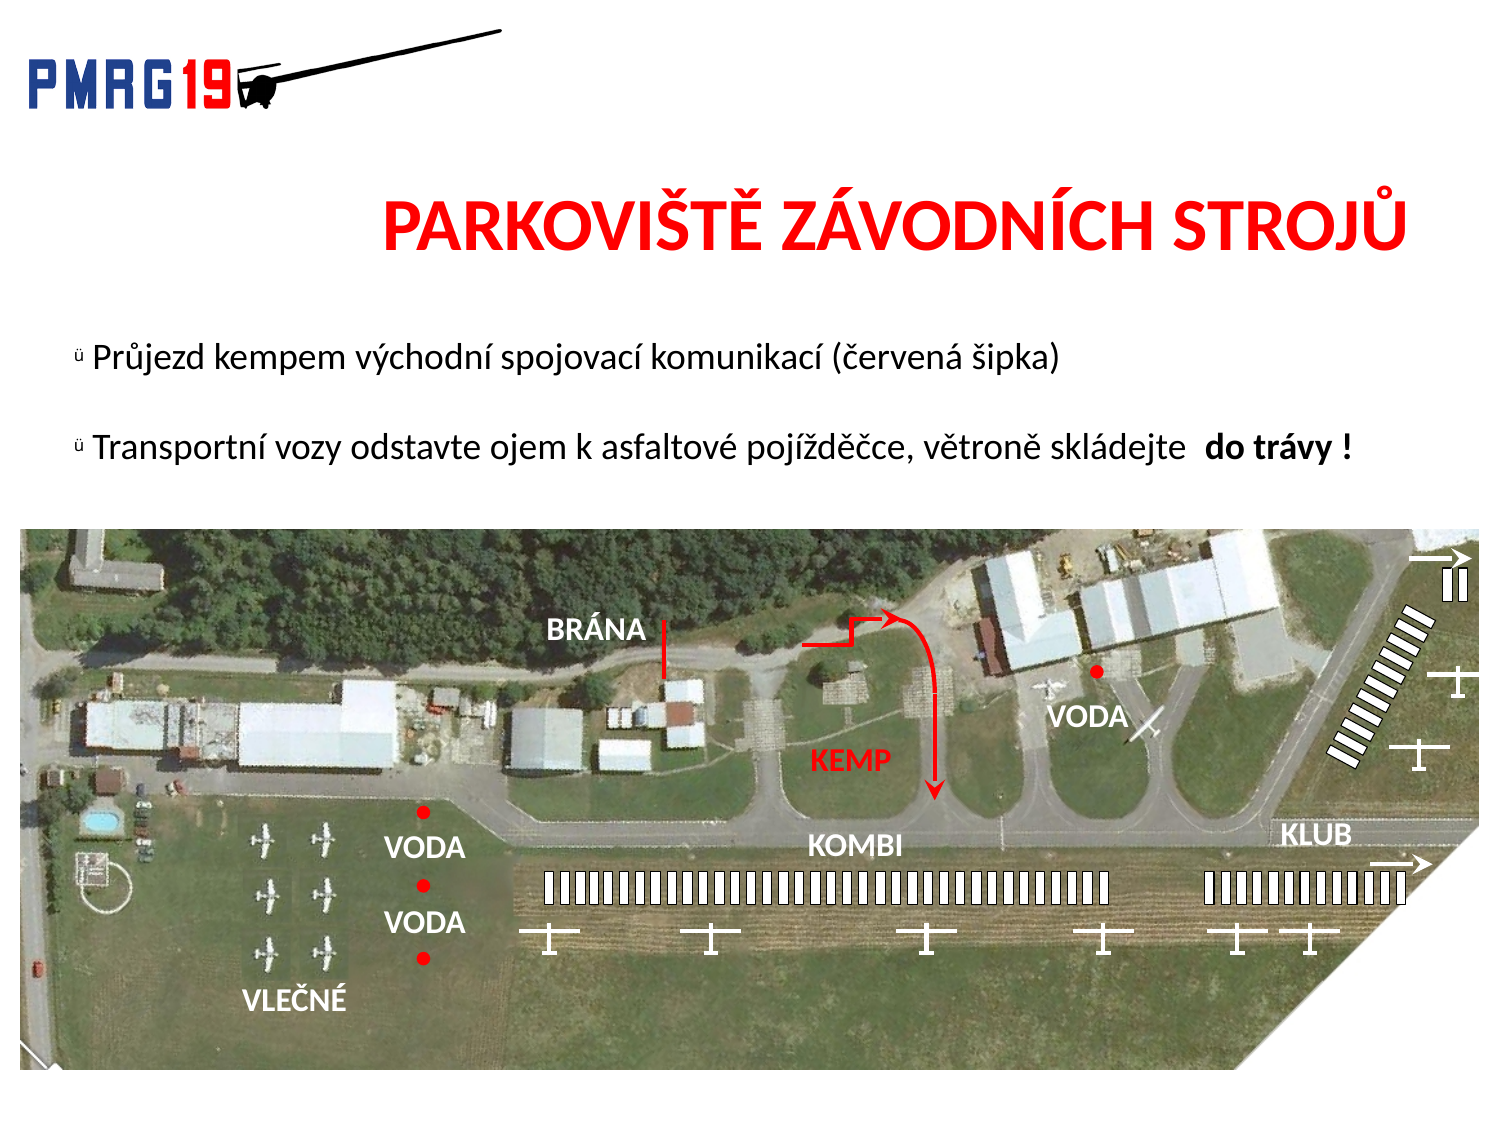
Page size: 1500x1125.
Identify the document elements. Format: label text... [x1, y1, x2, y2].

text_box [1252, 871, 1262, 905]
text_box KEMP [795, 731, 935, 787]
text_box [762, 871, 772, 905]
text_box [1332, 871, 1342, 905]
text_box [1268, 871, 1279, 905]
text_box [778, 871, 789, 905]
text_box [907, 872, 918, 905]
text_box [1333, 731, 1368, 756]
text_box [987, 871, 997, 905]
text_box [1356, 688, 1391, 713]
title PARKOVIŠTĚ ZÁVODNÍCH STROJŮ [75, 21, 1425, 149]
text_box [810, 872, 821, 905]
text_box [650, 871, 661, 905]
text_box [858, 872, 868, 905]
text_box [1347, 871, 1357, 905]
text_box [603, 871, 613, 905]
text_box [560, 871, 570, 905]
text_box [1051, 871, 1061, 905]
text_box [1364, 871, 1374, 905]
picture [29, 29, 502, 109]
text_box [1326, 744, 1360, 770]
text_box [875, 872, 886, 905]
text_box [714, 871, 725, 905]
text_box [698, 871, 708, 905]
text_box [842, 872, 852, 905]
text_box [826, 872, 836, 905]
text_box [1379, 646, 1414, 671]
text_box VODA [369, 817, 500, 874]
text_box [1394, 618, 1429, 643]
text_box [1386, 632, 1421, 657]
text_box [667, 871, 677, 905]
text_box [635, 871, 645, 905]
text_box [971, 871, 982, 905]
text_box [1371, 660, 1406, 685]
text_box [1221, 871, 1231, 905]
text_box [923, 871, 933, 905]
text_box [1003, 871, 1014, 905]
text_box [1204, 871, 1214, 905]
text_box [682, 871, 693, 905]
text_box [746, 871, 756, 905]
text_box [1299, 871, 1310, 905]
text_box [1092, 667, 1102, 677]
text_box KLUB [1265, 804, 1405, 860]
text_box VODA [1031, 686, 1162, 742]
text_box VLEČNÉ [227, 970, 366, 1026]
text_box Průjezd kempem východní spojovací komunikací (červená šipka) Transportní vozy odstavte ojem k asfaltové pojížděčce, větroně skládejte do trávy ! [58, 324, 1414, 365]
text_box [1458, 567, 1468, 602]
text_box [730, 871, 740, 905]
text_box [1396, 871, 1406, 905]
text_box BRÁNA [531, 599, 671, 656]
text_box [1363, 674, 1398, 699]
text_box [544, 871, 554, 905]
text_box [1316, 871, 1326, 905]
text_box KOMBI [793, 815, 932, 872]
text_box [619, 871, 629, 905]
text_box [955, 871, 965, 905]
text_box [1099, 871, 1109, 905]
text_box [1067, 871, 1077, 905]
text_box [1019, 871, 1029, 905]
text_box [1082, 871, 1093, 905]
text_box [891, 872, 901, 905]
text_box [1380, 871, 1390, 905]
text_box [939, 871, 949, 905]
text_box [1401, 604, 1436, 629]
text_box [1236, 871, 1247, 905]
text_box [589, 871, 599, 905]
text_box [575, 871, 586, 905]
picture [20, 529, 1479, 1070]
text_box [1442, 567, 1453, 602]
text_box [418, 881, 429, 891]
text_box [1340, 717, 1375, 742]
text_box [1284, 871, 1294, 905]
text_box [1348, 702, 1383, 728]
text_box [1035, 871, 1045, 905]
text_box [418, 807, 429, 817]
text_box VODA [369, 892, 489, 949]
text_box [418, 953, 429, 964]
text_box [794, 872, 804, 905]
